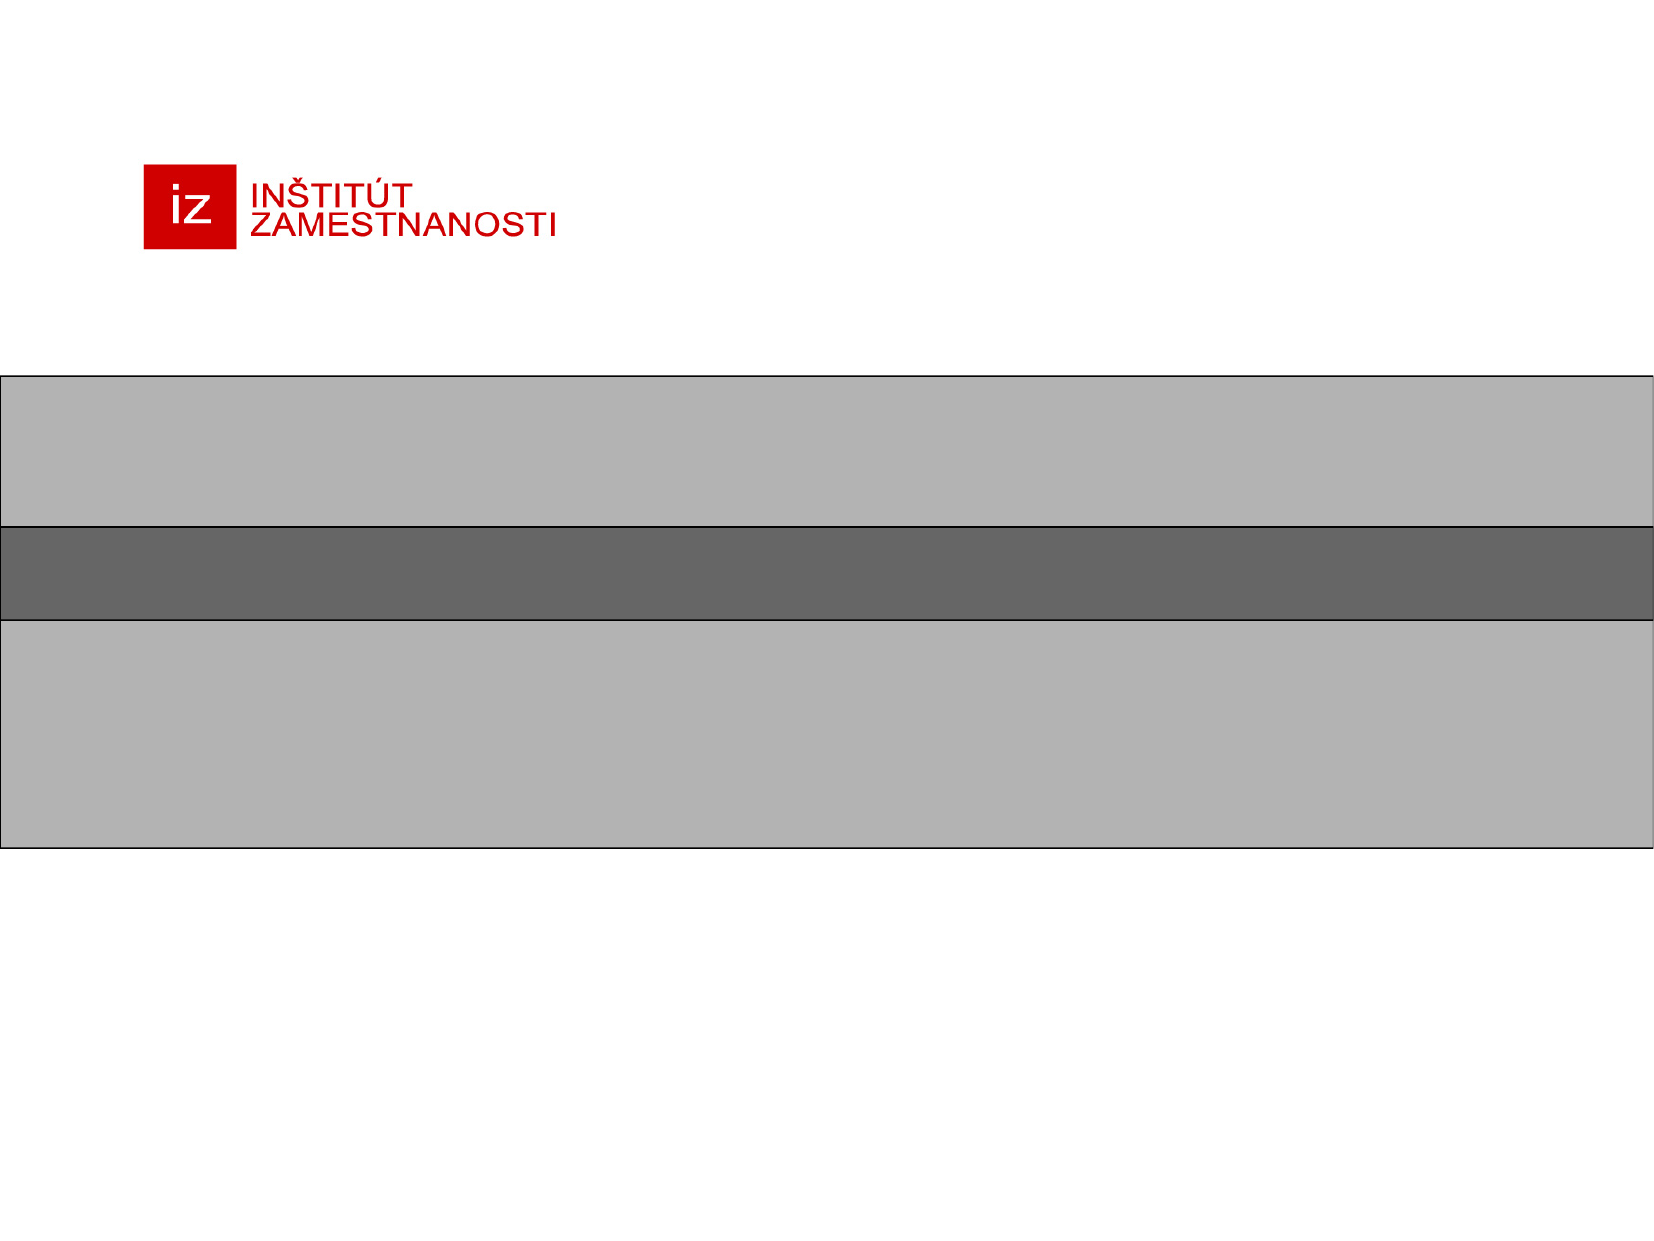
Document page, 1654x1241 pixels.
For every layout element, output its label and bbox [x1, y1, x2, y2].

picture [92, 89, 605, 320]
text_box [0, 376, 1654, 849]
